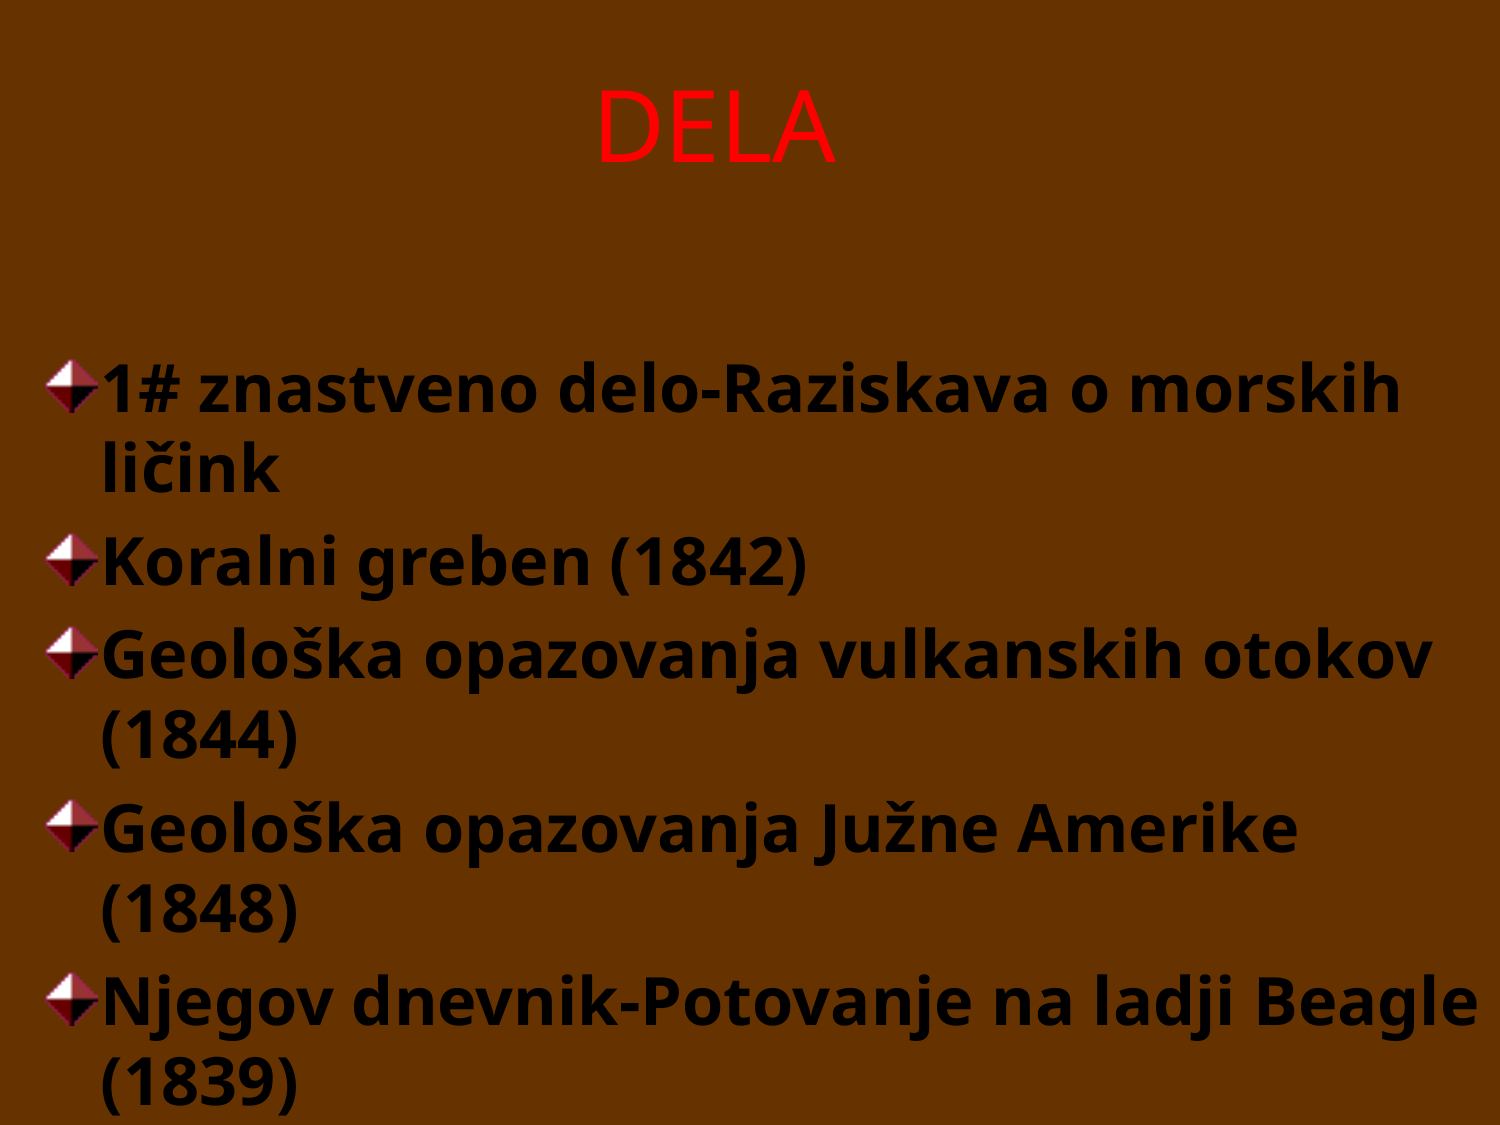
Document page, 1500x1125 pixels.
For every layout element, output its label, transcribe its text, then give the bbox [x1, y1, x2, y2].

list 1# znastveno delo-Raziskava o morskih ličink Koralni greben (1842) Geološka opazovanja vulkanskih otokov (1844) Geološka opazovanja Južne Amerike (1848) Njegov dnevnik-Potovanje na ladji Beagle (1839) Izvor človeka (1871) Nastanek vrst z naravnim izborom (1859) [29, 338, 1500, 1125]
text_box DELA [454, 54, 975, 232]
